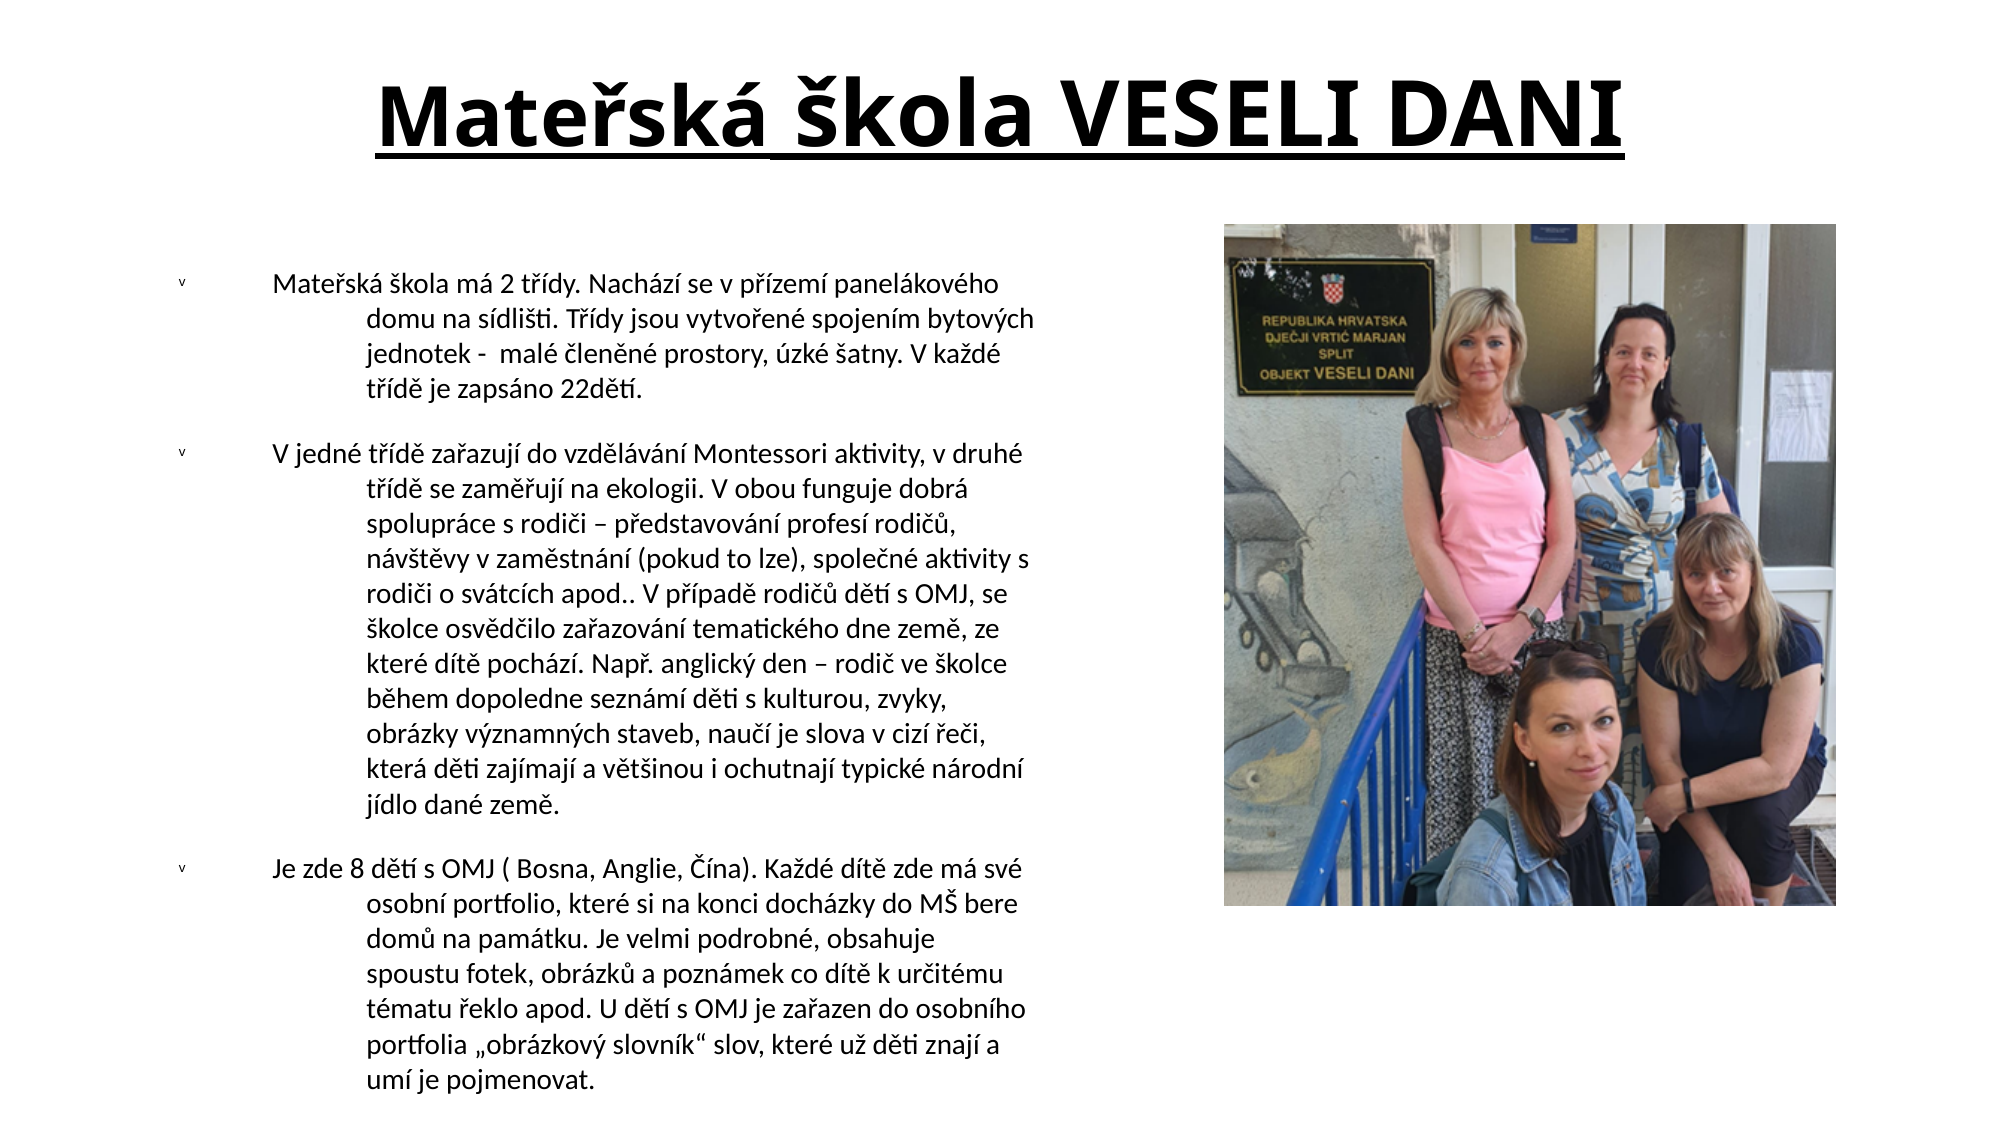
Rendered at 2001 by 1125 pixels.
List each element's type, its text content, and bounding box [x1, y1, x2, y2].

list Mateřská škola má 2 třídy. Nachází se v přízemí panelákového domu na sídlišti. Třídy jsou vytvořené spojením bytových jednotek - malé členěné prostory, úzké šatny. V každé třídě je zapsáno 22dětí. V jedné třídě zařazují do vzdělávání Montessori aktivity, v druhé třídě se zaměřují na ekologii. V obou funguje dobrá spolupráce s rodiči – představování profesí rodičů, návštěvy v zaměstnání (pokud to lze), společné aktivity s rodiči o svátcích apod.. V případě rodičů dětí s OMJ, se školce osvědčilo zařazování tematického dne země, ze které dítě pochází. Např. anglický den – rodič ve školce během dopoledne seznámí děti s kulturou, zvyky, obrázky významných staveb, naučí je slova v cizí řeči, která děti zajímají a většinou i ochutnají typické národní jídlo dané země. Je zde 8 dětí s OMJ ( Bosna, Anglie, Čína). Každé dítě zde má své osobní portfolio, které si na konci docházky do MŠ bere domů na památku. Je velmi podrobné, obsahuje spoustu fotek, obrázků a poznámek co dítě k určitému tématu řeklo apod. U dětí s OMJ je zařazen do osobního portfolia „obrázkový slovník“ slov, které už děti znají a umí je pojmenovat. [164, 256, 1051, 1125]
title Mateřská škola VESELI DANI [137, 59, 1863, 278]
picture [1224, 224, 1836, 906]
